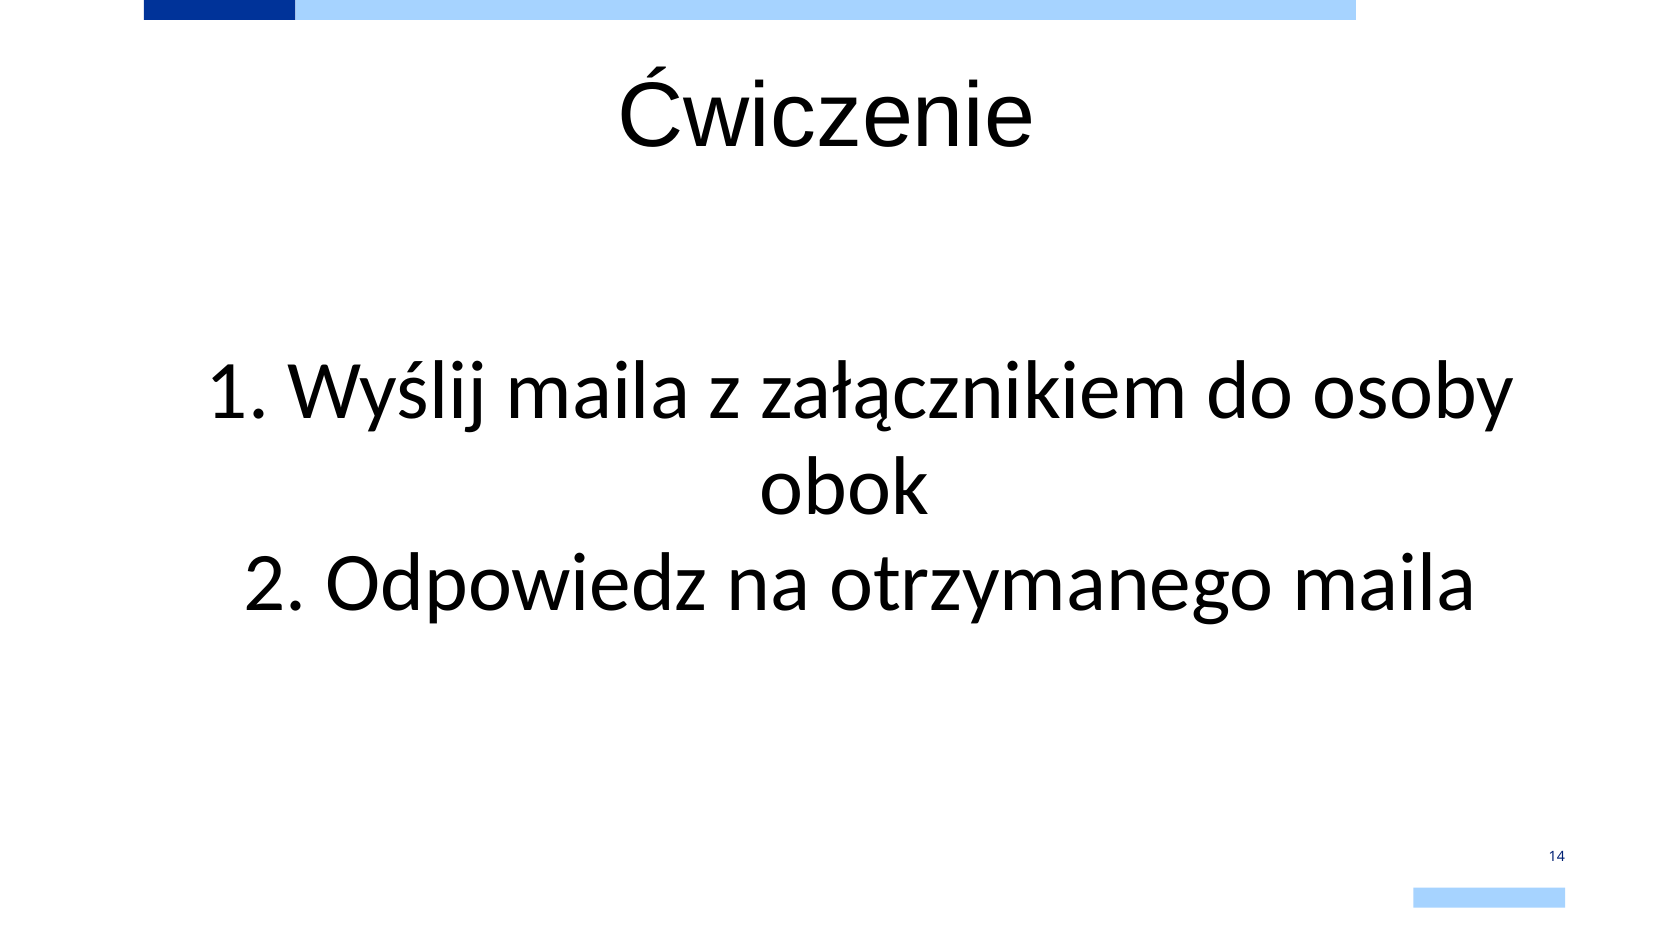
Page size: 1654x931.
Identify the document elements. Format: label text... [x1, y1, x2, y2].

title Ćwiczenie [82, 37, 1571, 193]
subtitle 1. Wyślij maila z załącznikiem do osoby obok 2. Odpowiedz na otrzymanego maila [82, 217, 1571, 758]
